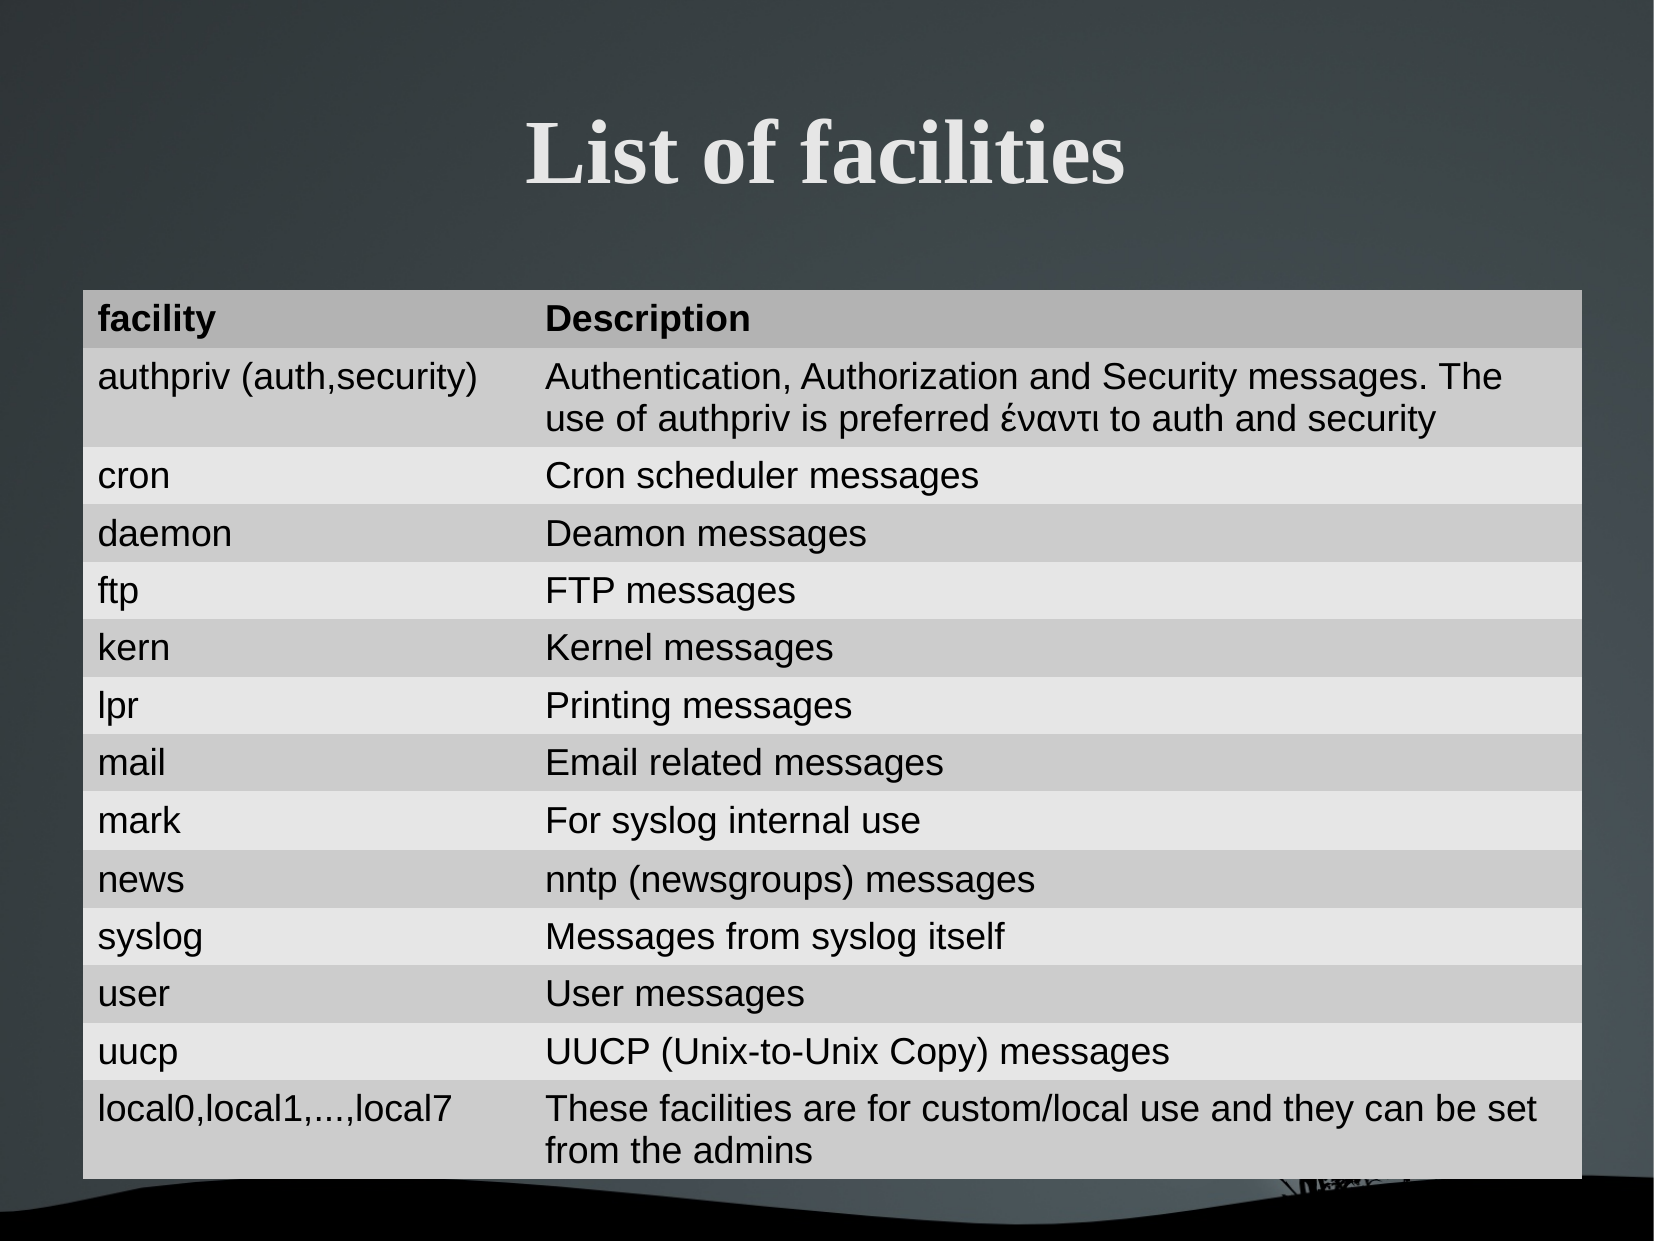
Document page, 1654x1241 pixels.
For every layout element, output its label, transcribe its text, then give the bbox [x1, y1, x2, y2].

table_cell authpriv (auth,security) [83, 348, 530, 447]
table_cell mark [83, 791, 530, 850]
table_cell lpr [83, 677, 530, 734]
table_cell Authentication, Authorization and Security messages. The use of authpriv is preferred έναντι to auth and security [530, 348, 1582, 447]
table_cell Messages from syslog itself [530, 908, 1582, 965]
table_cell nntp (newsgroups) messages [530, 850, 1582, 908]
title List of facilities [82, 49, 1571, 257]
table_cell UUCP (Unix-to-Unix Copy) messages [530, 1023, 1582, 1080]
table_cell cron [83, 447, 530, 504]
table_cell user [83, 965, 530, 1023]
table_cell FTP messages [530, 562, 1582, 619]
table_cell These facilities are for custom/local use and they can be set from the admins [530, 1080, 1582, 1179]
table_header Description [530, 290, 1582, 348]
table_cell local0,local1,...,local7 [83, 1080, 530, 1179]
table_cell uucp [83, 1023, 530, 1080]
table_cell syslog [83, 908, 530, 965]
table_cell Email related messages [530, 734, 1582, 791]
table_cell daemon [83, 504, 530, 562]
table_cell Kernel messages [530, 619, 1582, 677]
table_cell Printing messages [530, 677, 1582, 734]
table_cell kern [83, 619, 530, 677]
table_cell Cron scheduler messages [530, 447, 1582, 504]
picture [0, 0, 1654, 1241]
table_cell Deamon messages [530, 504, 1582, 562]
table_cell For syslog internal use [530, 791, 1582, 850]
table_cell ftp [83, 562, 530, 619]
table_cell news [83, 850, 530, 908]
table_cell mail [83, 734, 530, 791]
table_cell User messages [530, 965, 1582, 1023]
table_header facility [83, 290, 530, 348]
